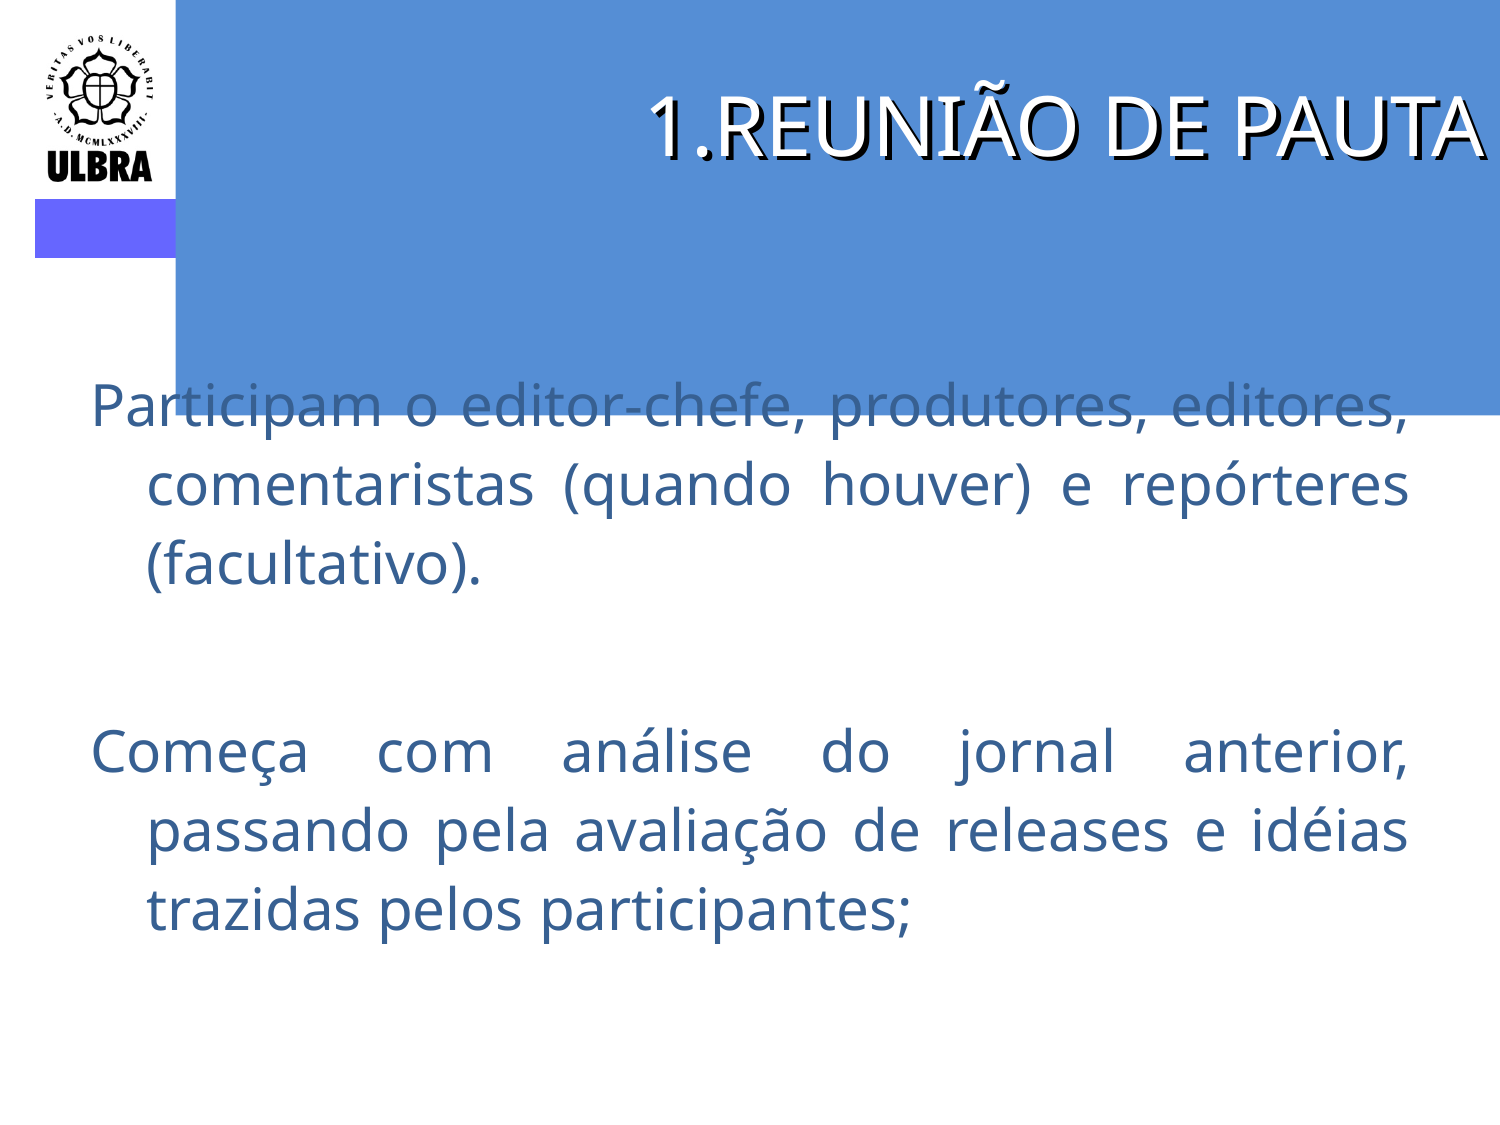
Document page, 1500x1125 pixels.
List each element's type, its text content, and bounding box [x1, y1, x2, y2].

list Participam o editor-chefe, produtores, editores, comentaristas (quando houver) e repórteres (facultativo). Começa com análise do jornal anterior, passando pela avaliação de releases e idéias trazidas pelos participantes; [75, 262, 1426, 1006]
title 1.REUNIÃO DE PAUTA [175, 0, 1500, 382]
picture [46, 35, 153, 182]
